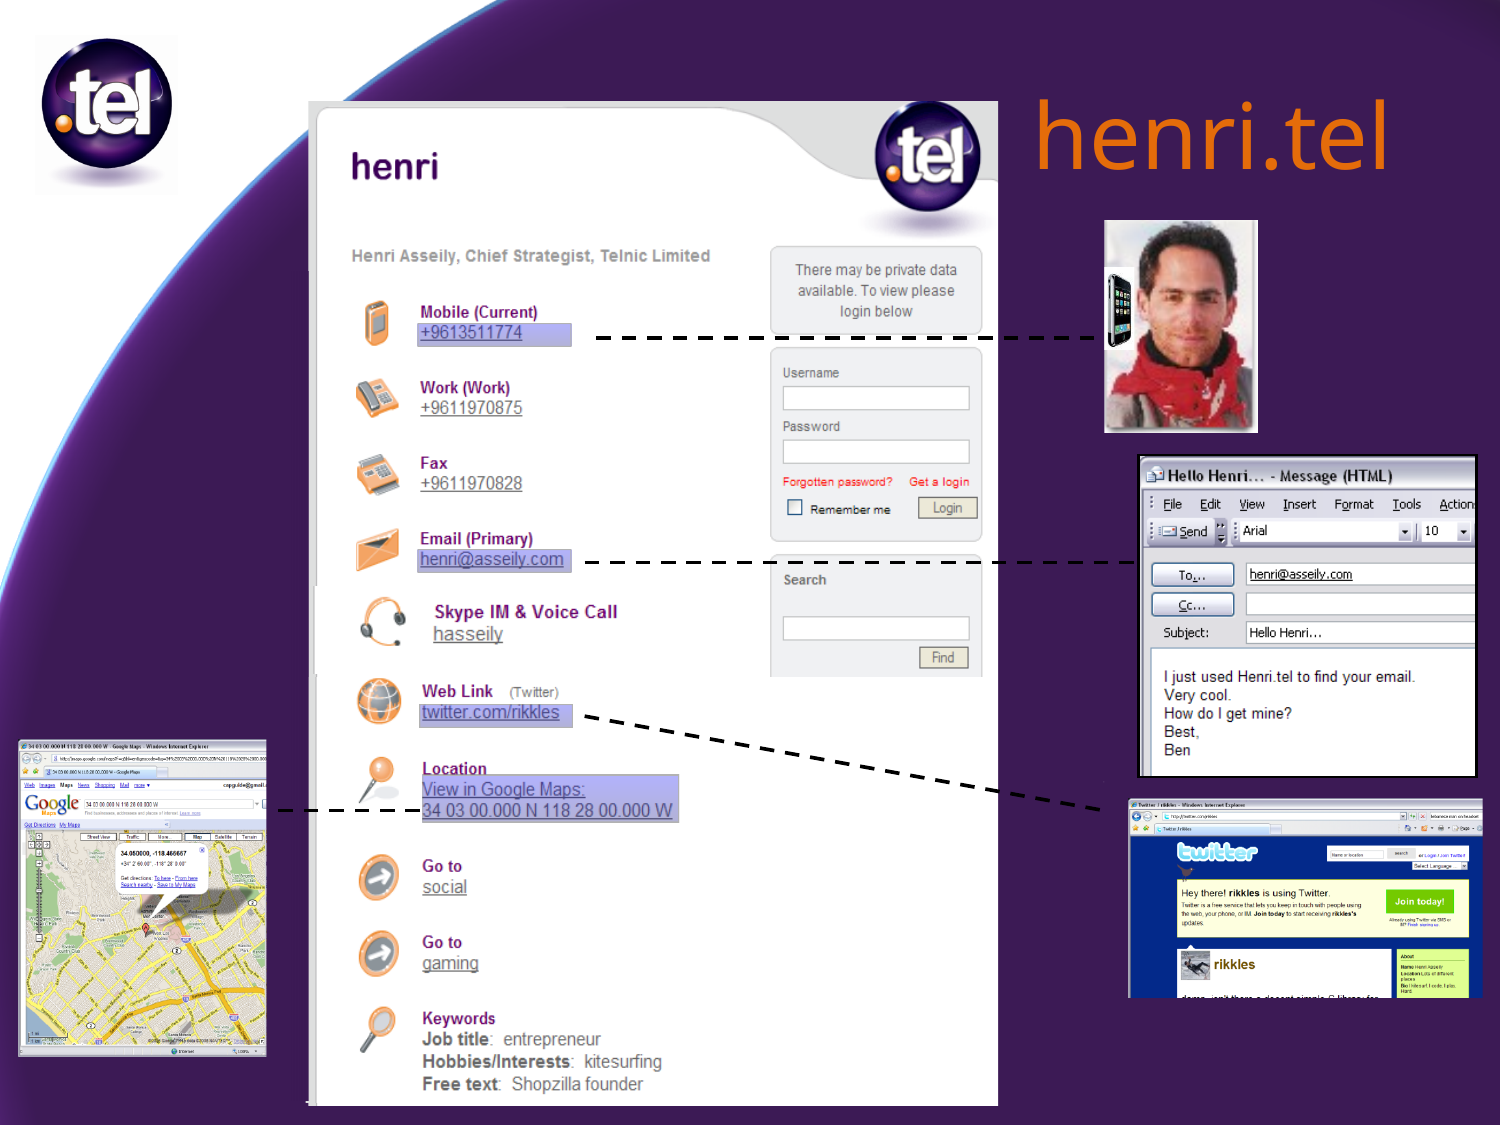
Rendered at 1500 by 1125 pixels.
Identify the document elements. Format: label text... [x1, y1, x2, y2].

text_box [419, 704, 573, 728]
text_box [417, 549, 572, 573]
text_box [422, 774, 680, 823]
picture [0, 0, 1500, 1125]
text_box henri.tel [1018, 70, 1408, 196]
text_box [417, 323, 572, 347]
